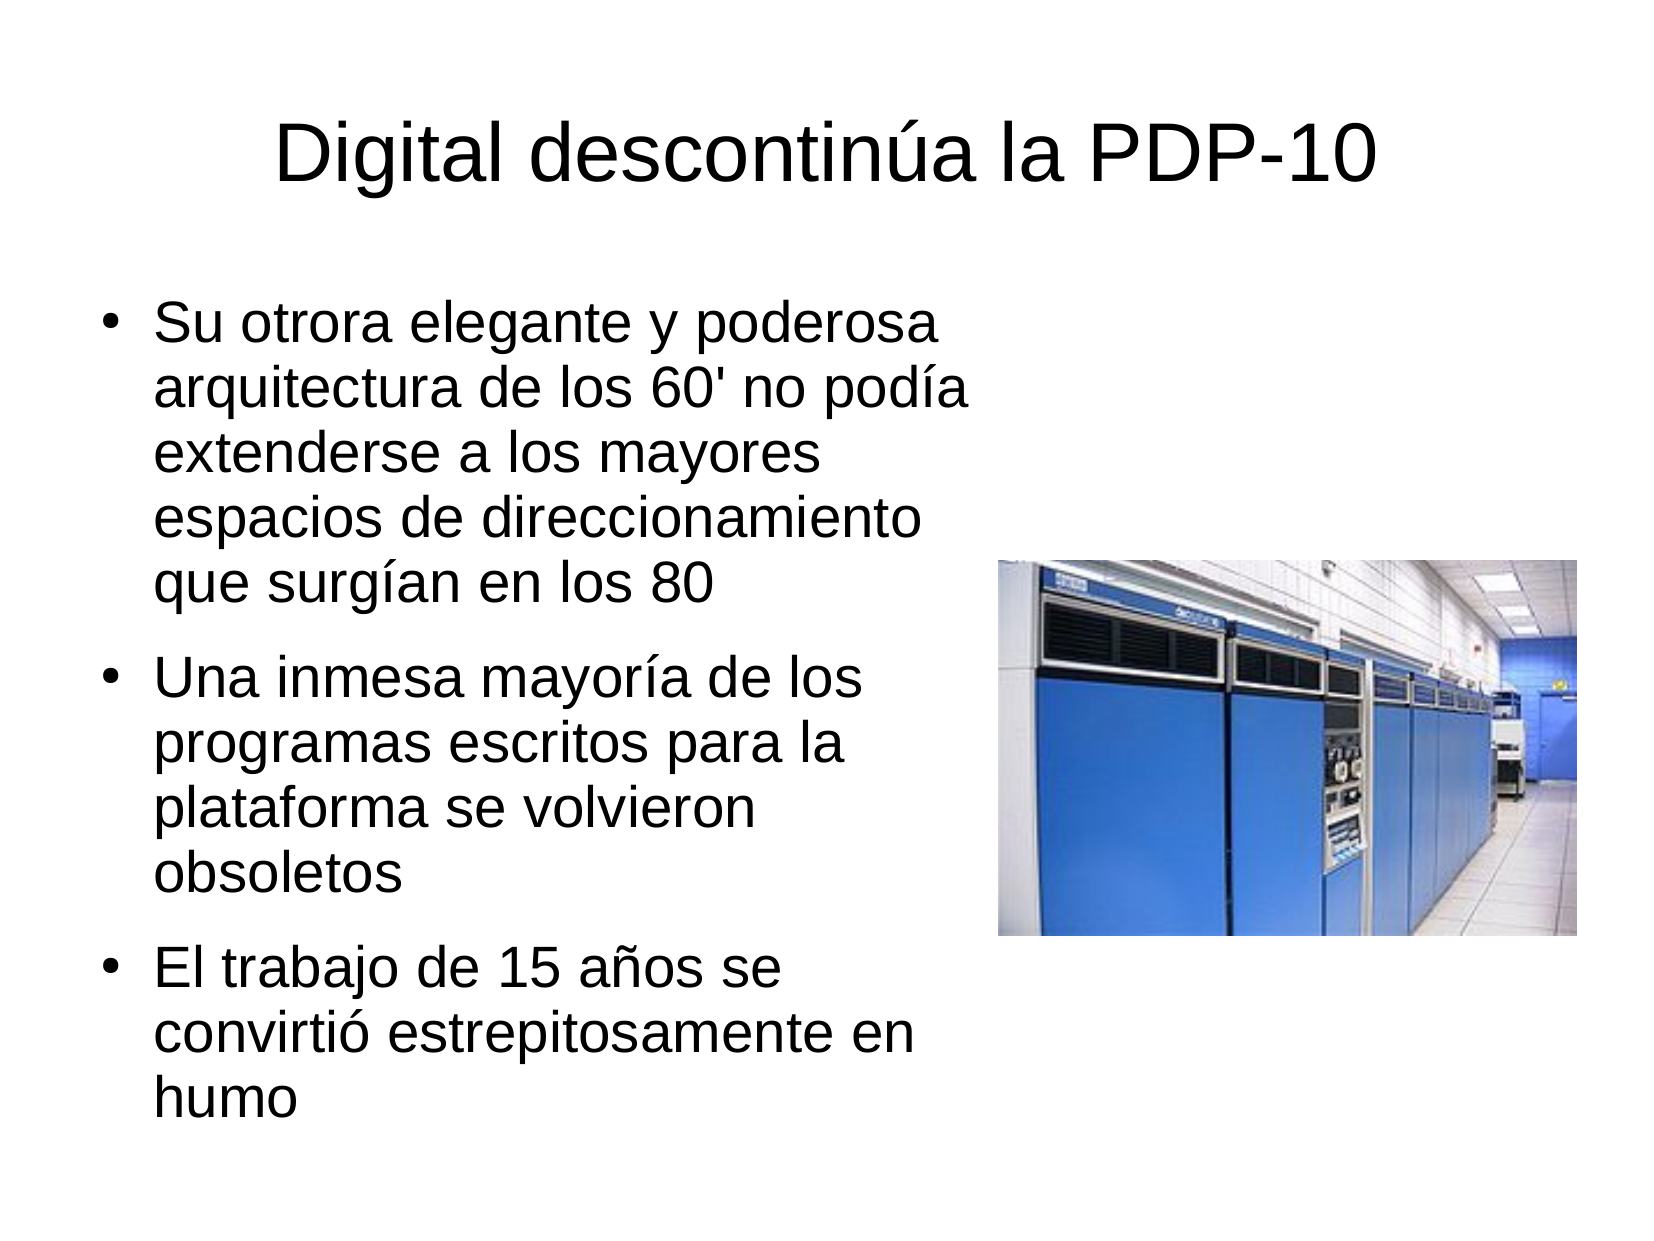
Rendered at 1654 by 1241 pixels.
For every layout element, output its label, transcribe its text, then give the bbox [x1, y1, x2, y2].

title Digital descontinúa la PDP-10 [82, 49, 1571, 257]
picture [998, 560, 1577, 936]
list Su otrora elegante y poderosa arquitectura de los 60' no podía extenderse a los mayores espacios de direccionamiento que surgían en los 80 Una inmesa mayoría de los programas escritos para la plataforma se volvieron obsoletos El trabajo de 15 años se convirtió estrepitosamente en humo [82, 290, 1013, 1130]
